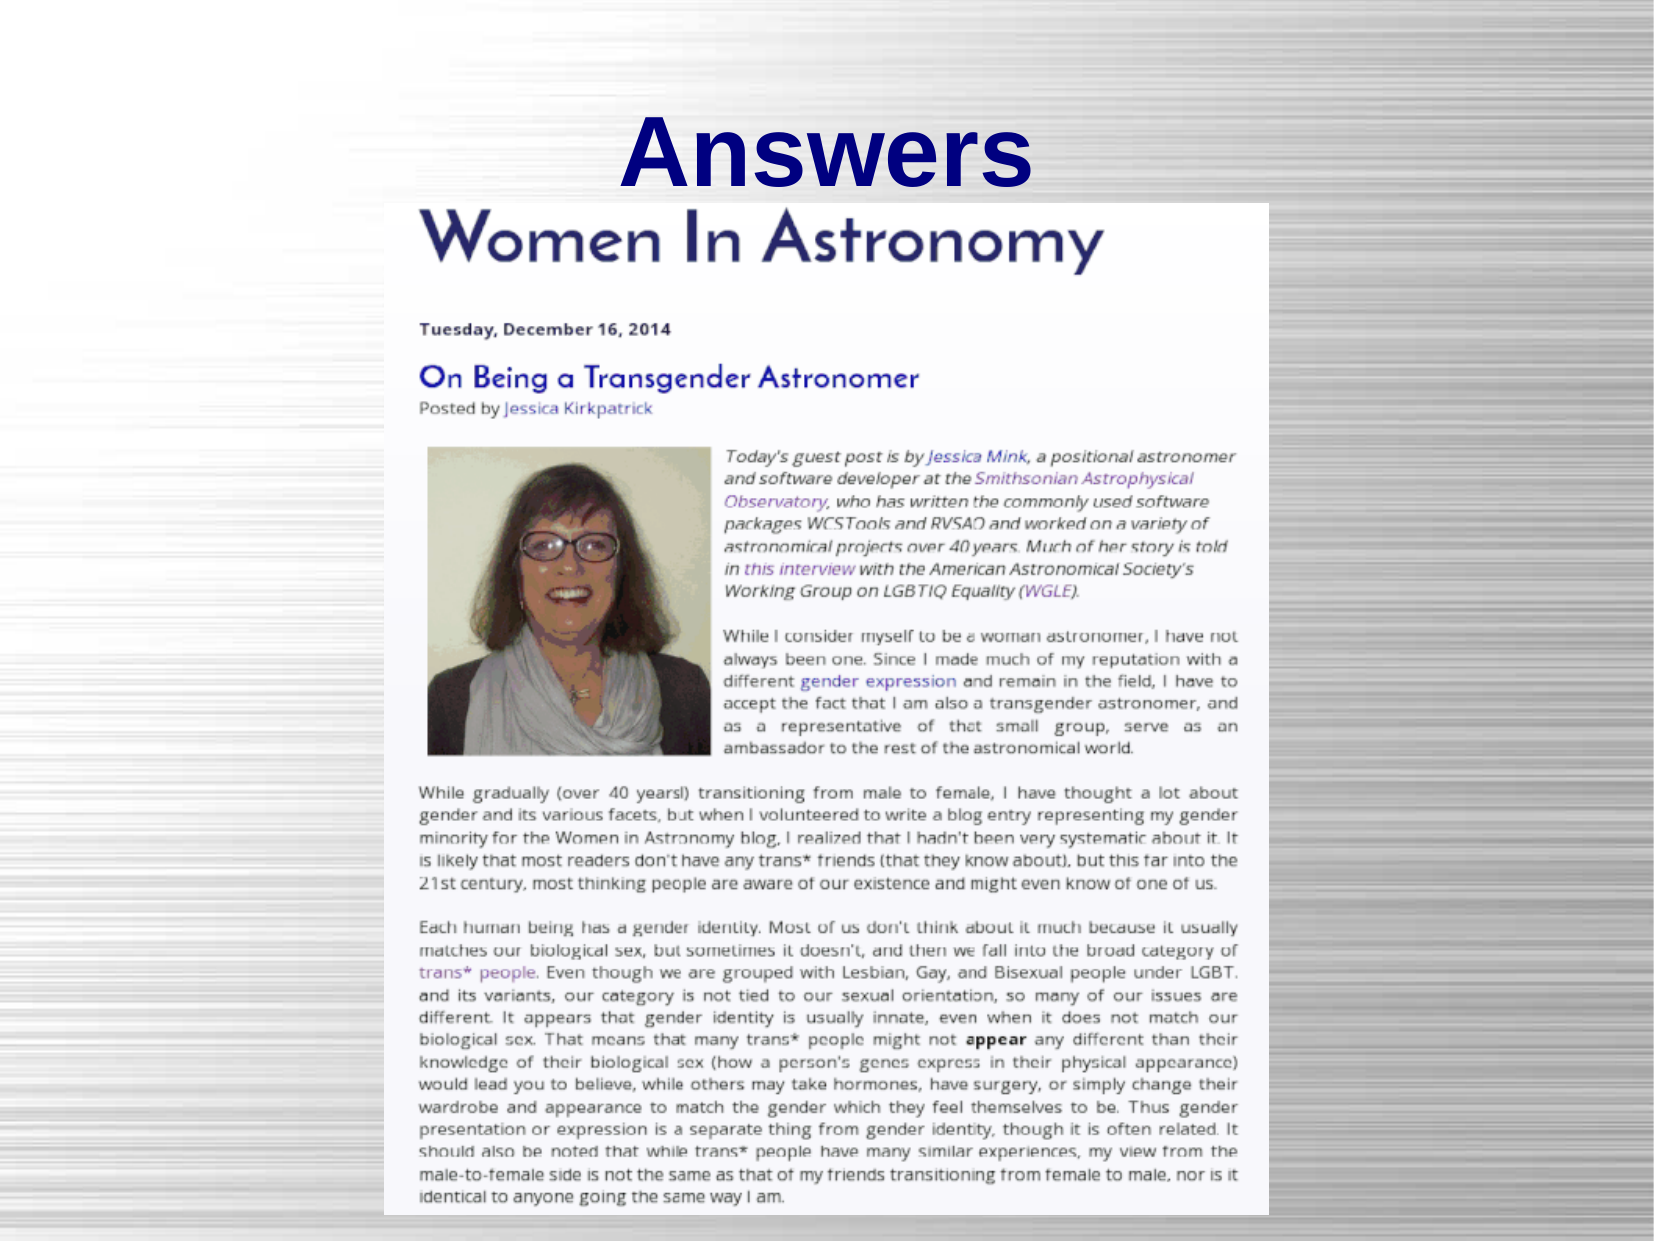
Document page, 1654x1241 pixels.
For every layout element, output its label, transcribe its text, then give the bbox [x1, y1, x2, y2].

text_box Answers [502, 88, 1151, 203]
picture [0, 0, 1654, 1241]
